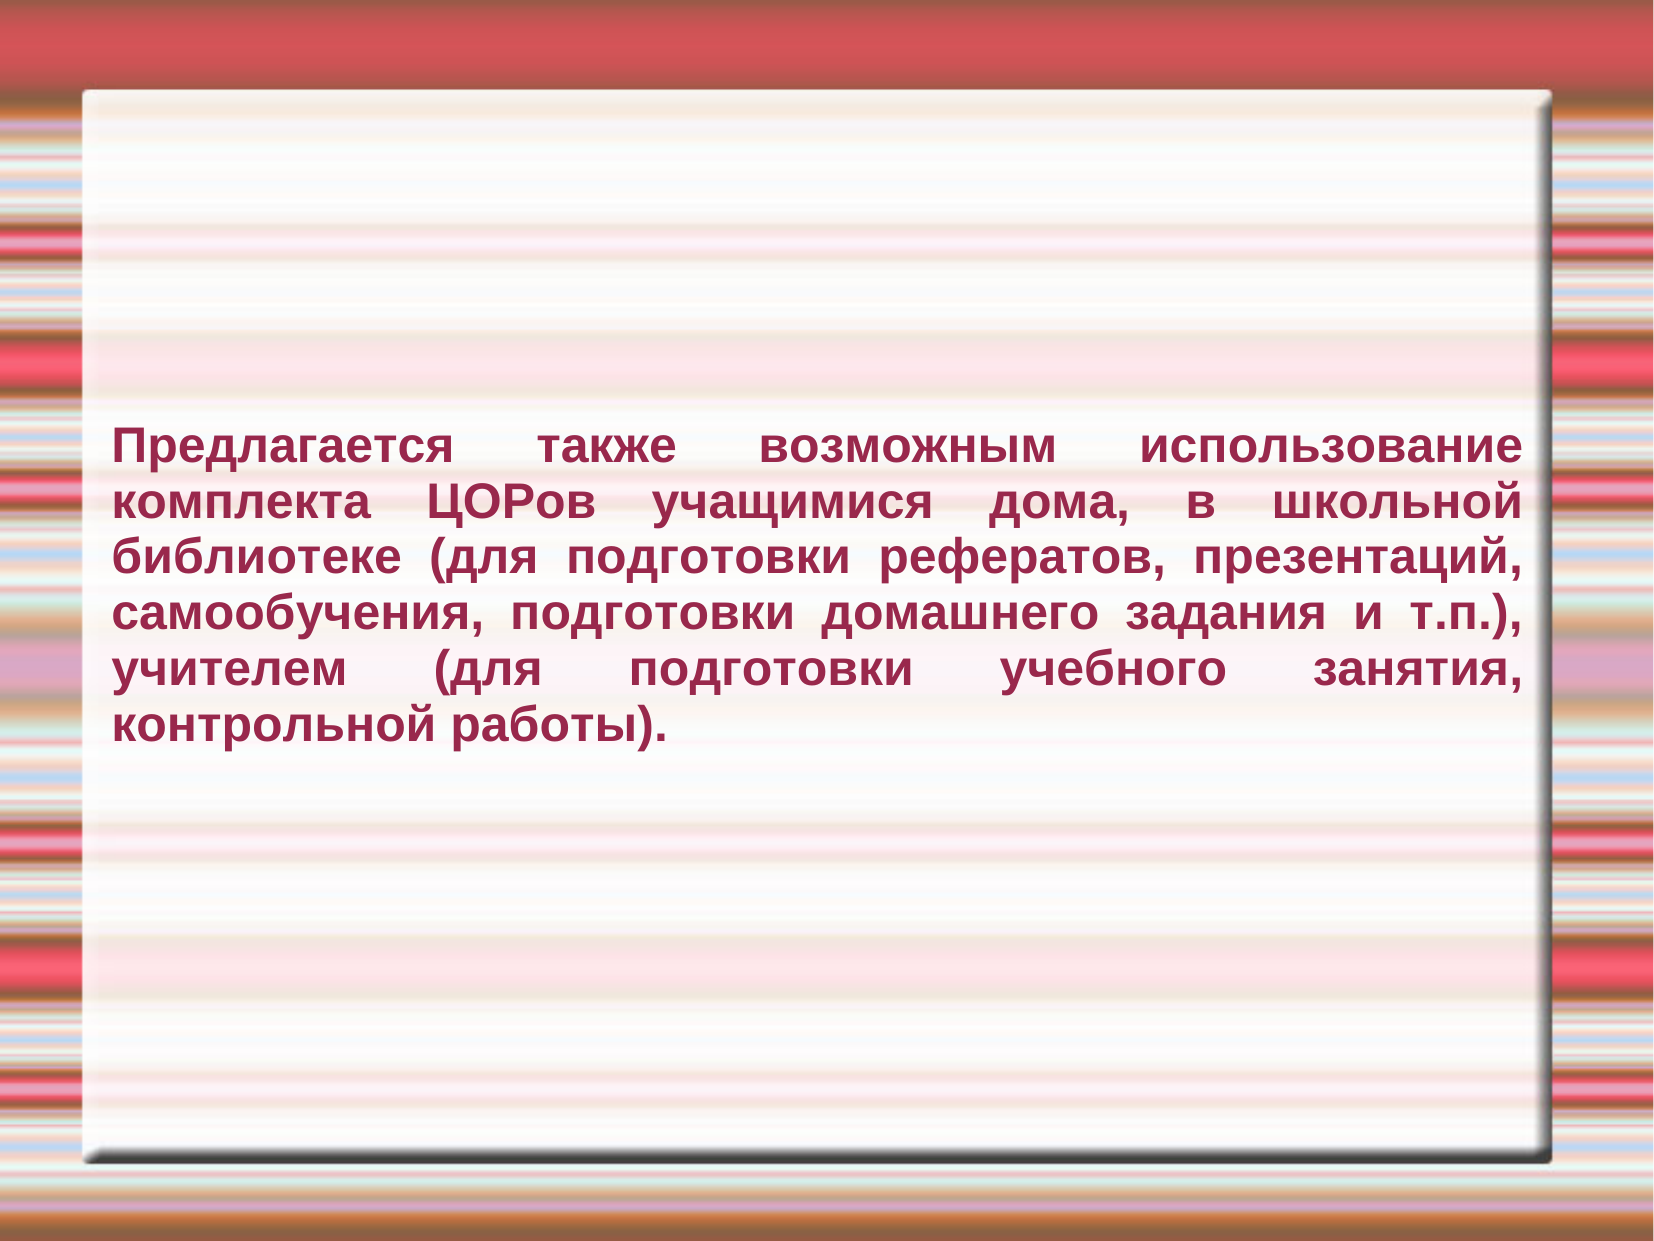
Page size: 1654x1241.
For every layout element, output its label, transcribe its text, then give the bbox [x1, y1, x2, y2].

title Предлагается также возможным использование комплекта ЦОРов учащимися дома, в школьной библиотеке (для подготовки рефератов, презентаций, самообучения, подготовки домашнего задания и т.п.), учителем (для подготовки учебного занятия, контрольной работы). [111, 413, 1524, 756]
picture [0, 0, 1654, 1241]
